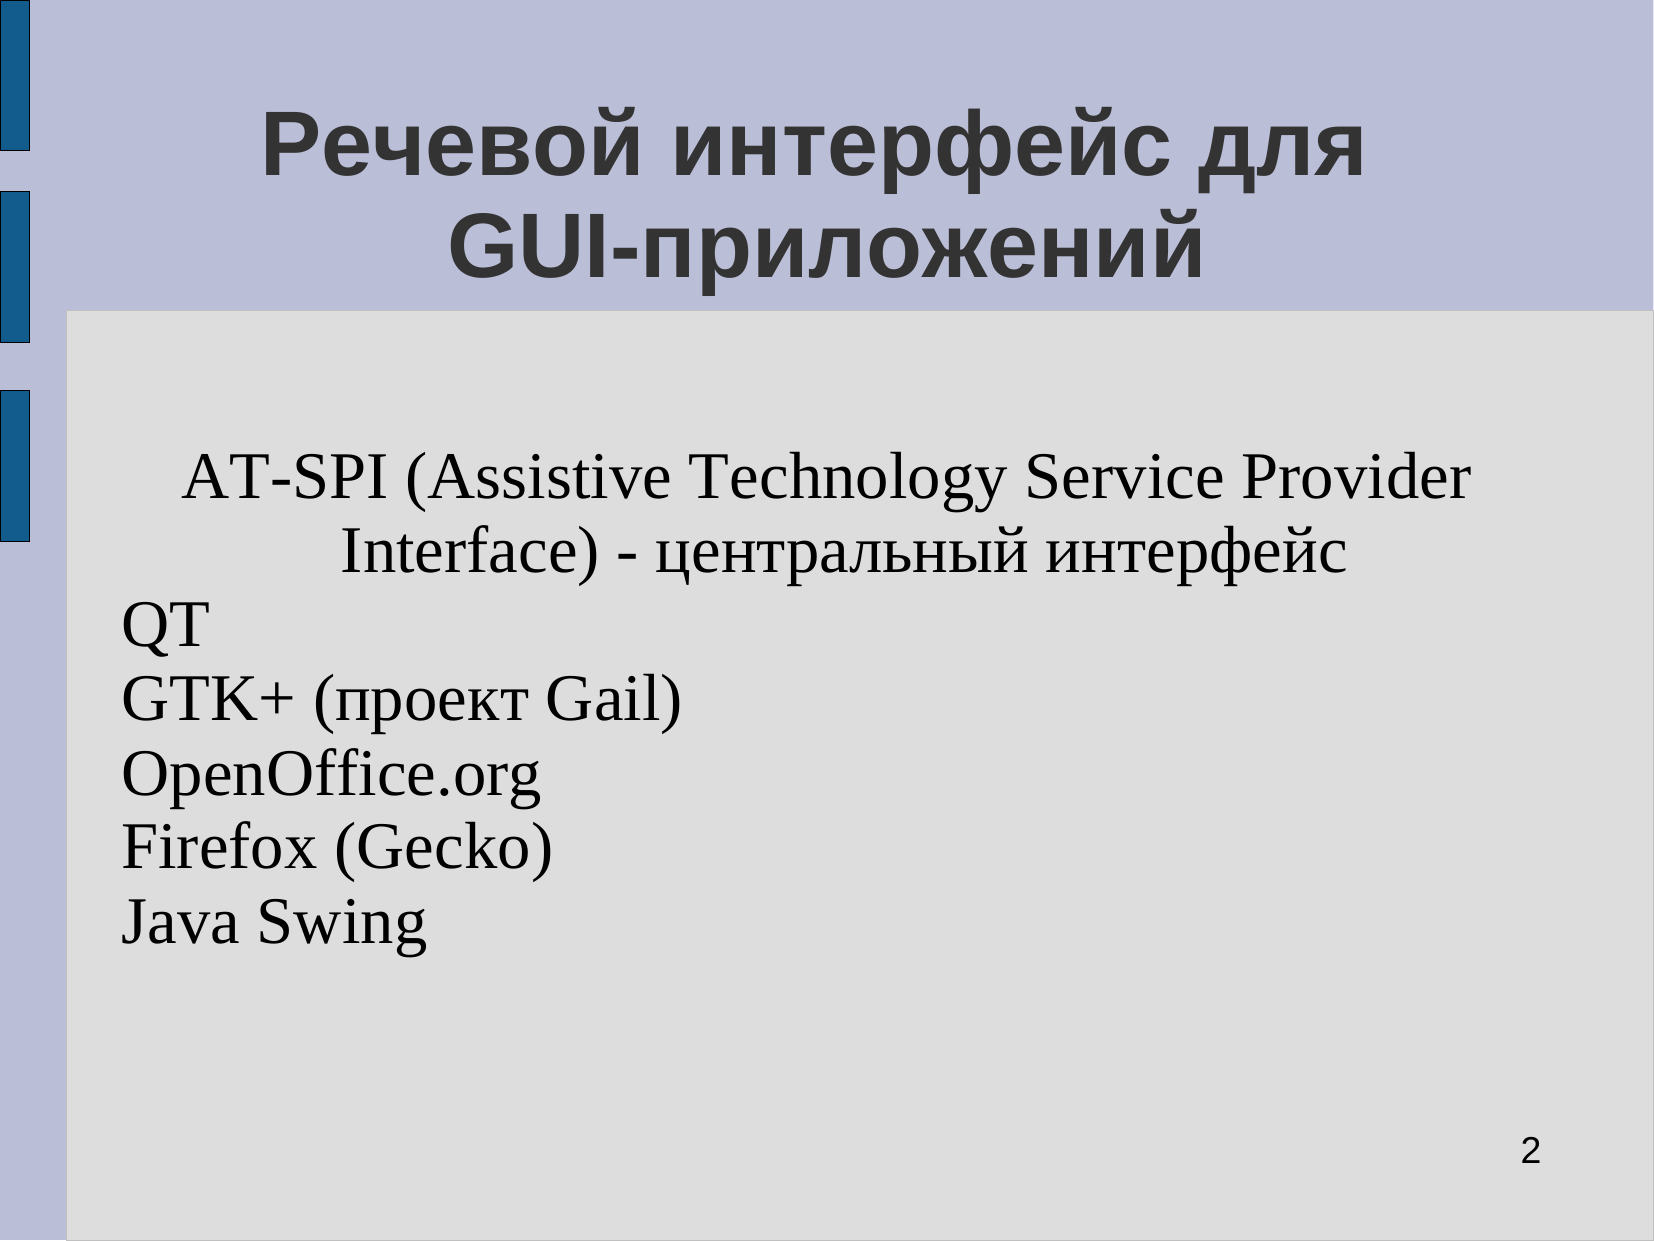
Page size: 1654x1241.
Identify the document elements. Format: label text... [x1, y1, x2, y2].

text_box 2 [1505, 1122, 1575, 1179]
title Речевой интерфейс для GUI-приложений [121, 92, 1534, 298]
subtitle AT-SPI (Assistive Technology Service Provider Interface) - центральный интерфейс QT GTK+ (проект Gail) OpenOffice.org Firefox (Gecko) Java Swing [121, 352, 1534, 1119]
